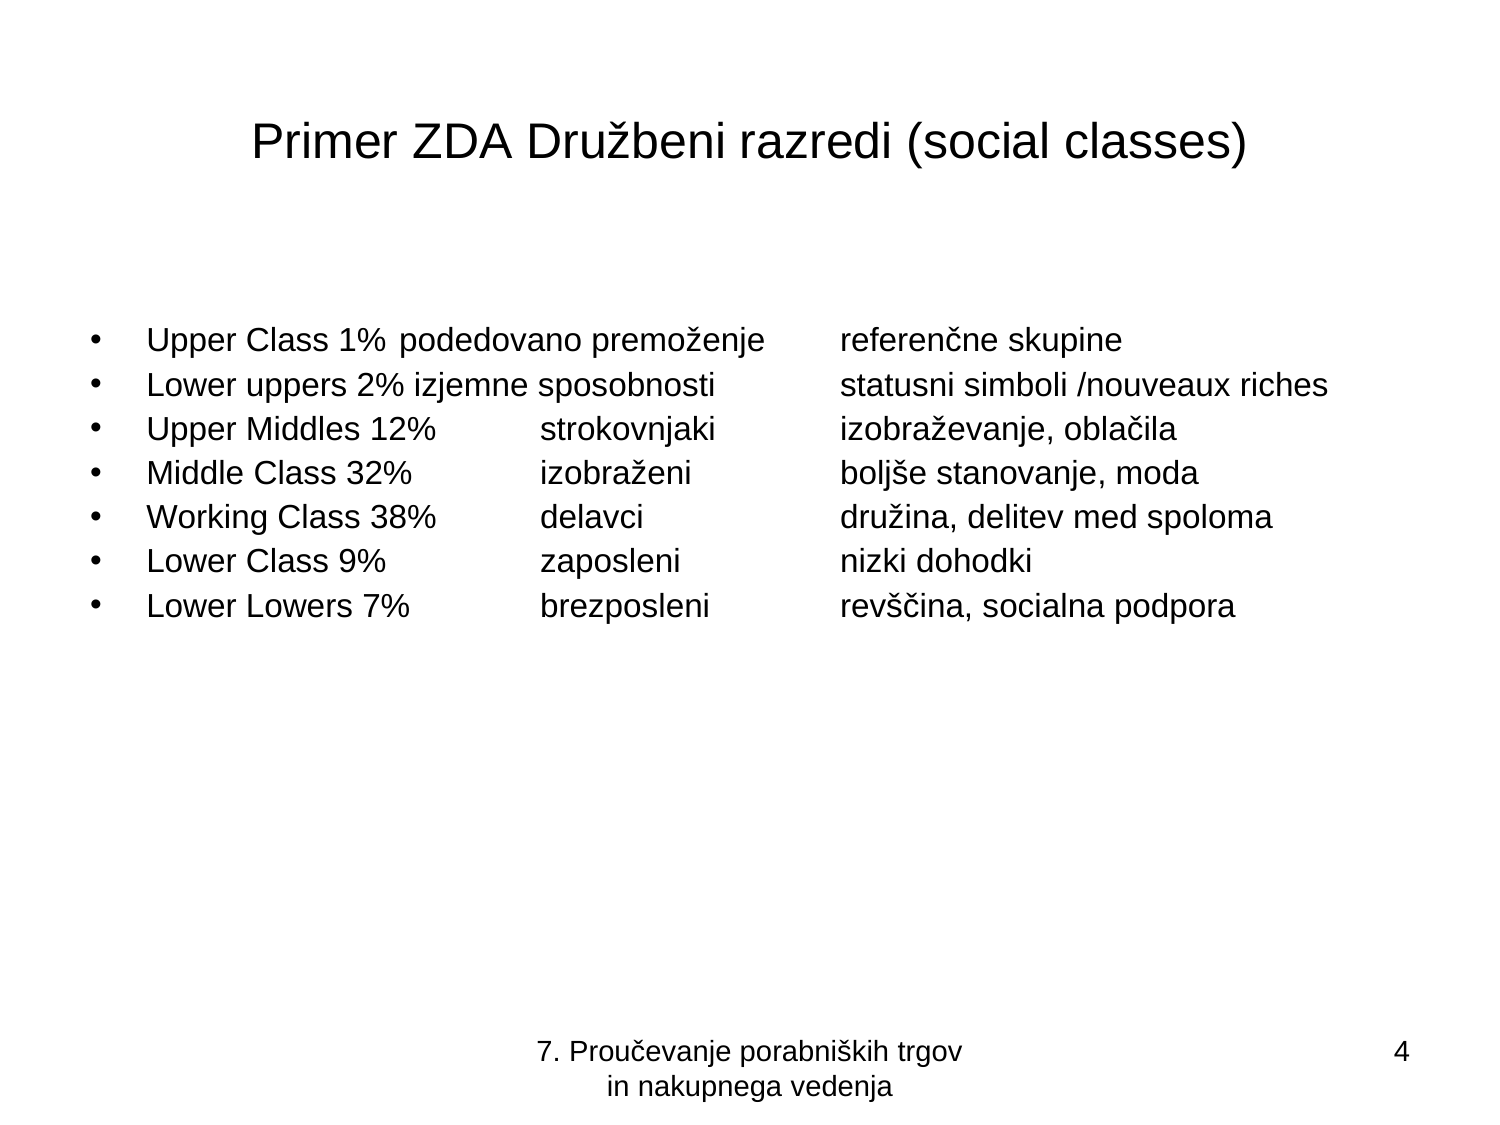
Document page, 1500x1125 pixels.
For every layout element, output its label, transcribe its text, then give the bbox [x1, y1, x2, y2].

text_box <number> [1074, 1024, 1426, 1103]
text_box 7. Proučevanje porabniških trgov in nakupnega vedenja [512, 1024, 988, 1103]
list Upper Class 1% podedovano premoženje referenčne skupine Lower uppers 2% izjemne sposobnosti statusni simboli /nouveaux riches Upper Middles 12% strokovnjaki izobraževanje, oblačila Middle Class 32% izobraženi boljše stanovanje, moda Working Class 38% delavci družina, delitev med spoloma Lower Class 9% zaposleni nizki dohodki Lower Lowers 7% brezposleni revščina, socialna podpora [75, 262, 1426, 1006]
title Primer ZDA Družbeni razredi (social classes) [75, 45, 1426, 233]
